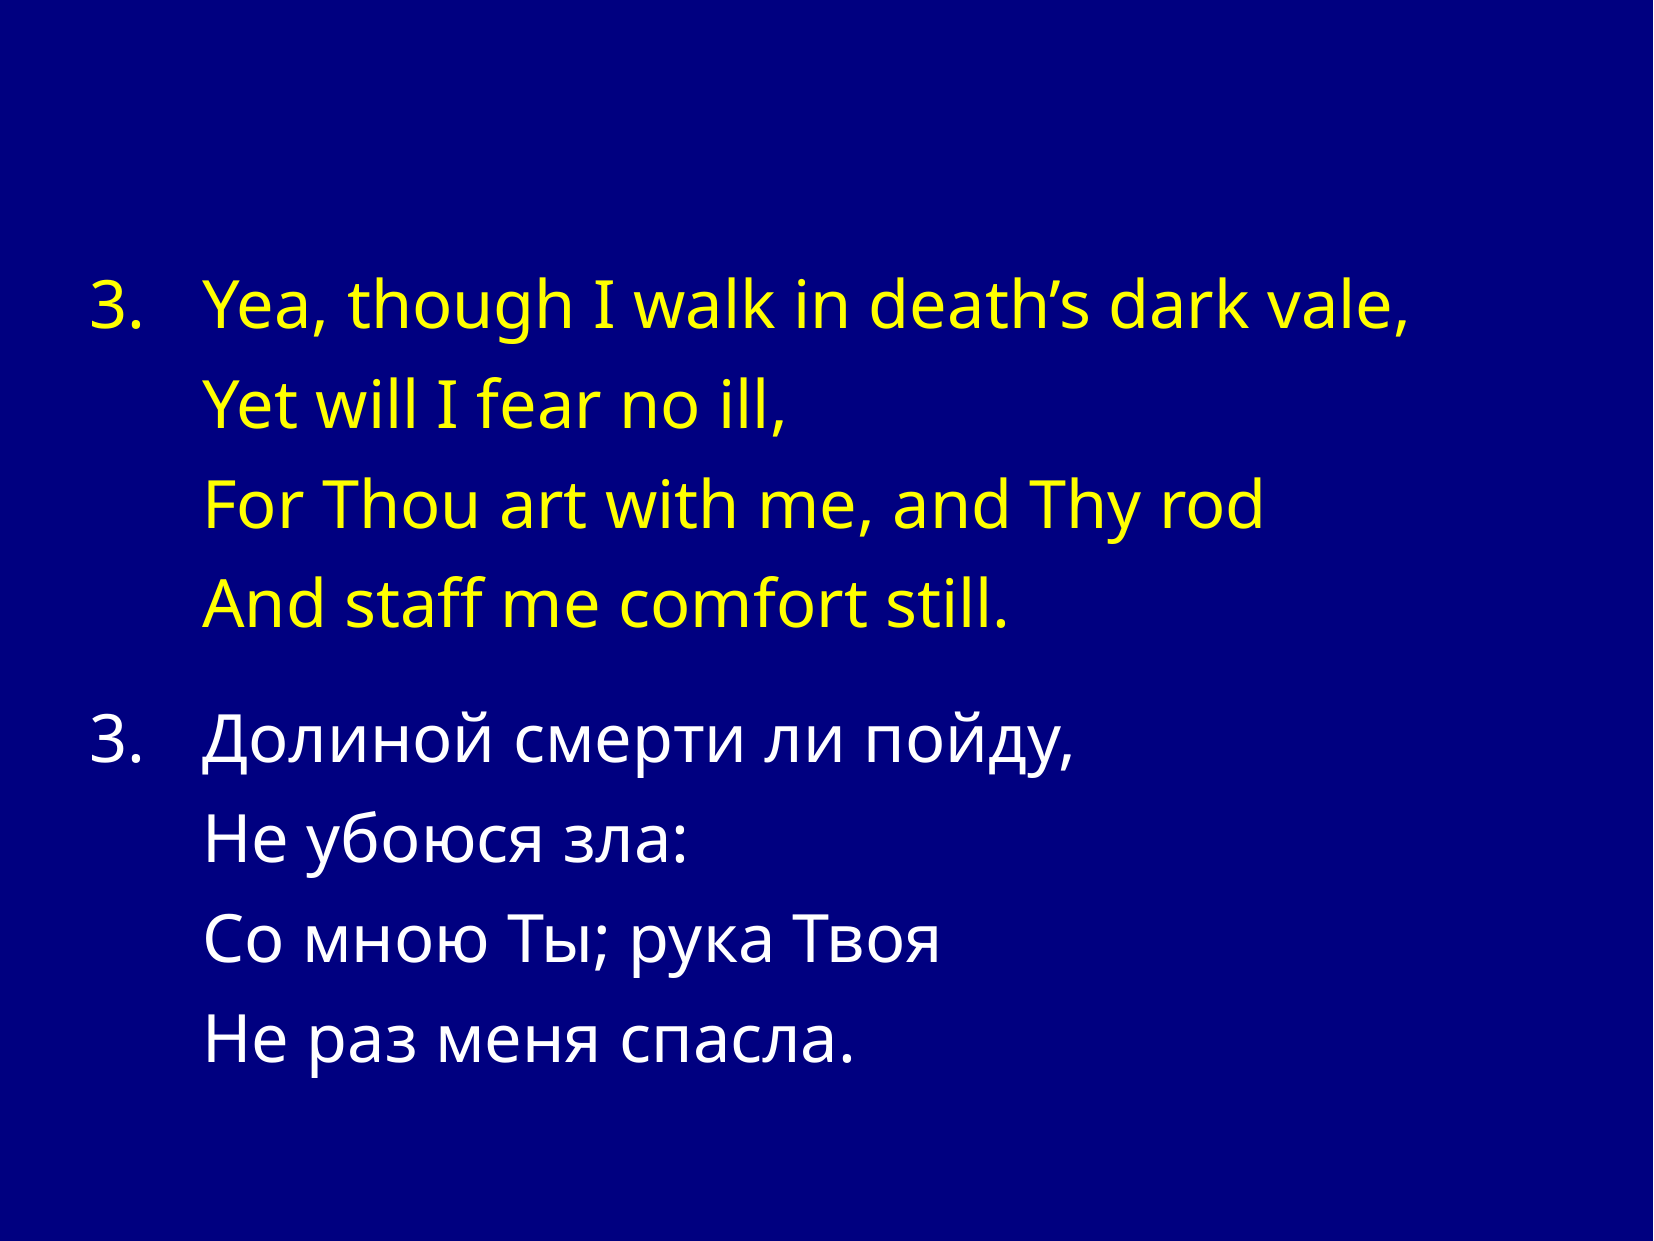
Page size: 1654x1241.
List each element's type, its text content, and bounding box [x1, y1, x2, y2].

text_box 3. Долиной смерти ли пойду, Не убоюся зла: Со мною Ты; рука Твоя Не раз меня спасла. [75, 675, 1576, 1163]
text_box 3. Yea, though I walk in death’s dark vale, Yet will I fear no ill, For Thou art with me, and Thy rod And staff me comfort still. [75, 150, 1576, 638]
